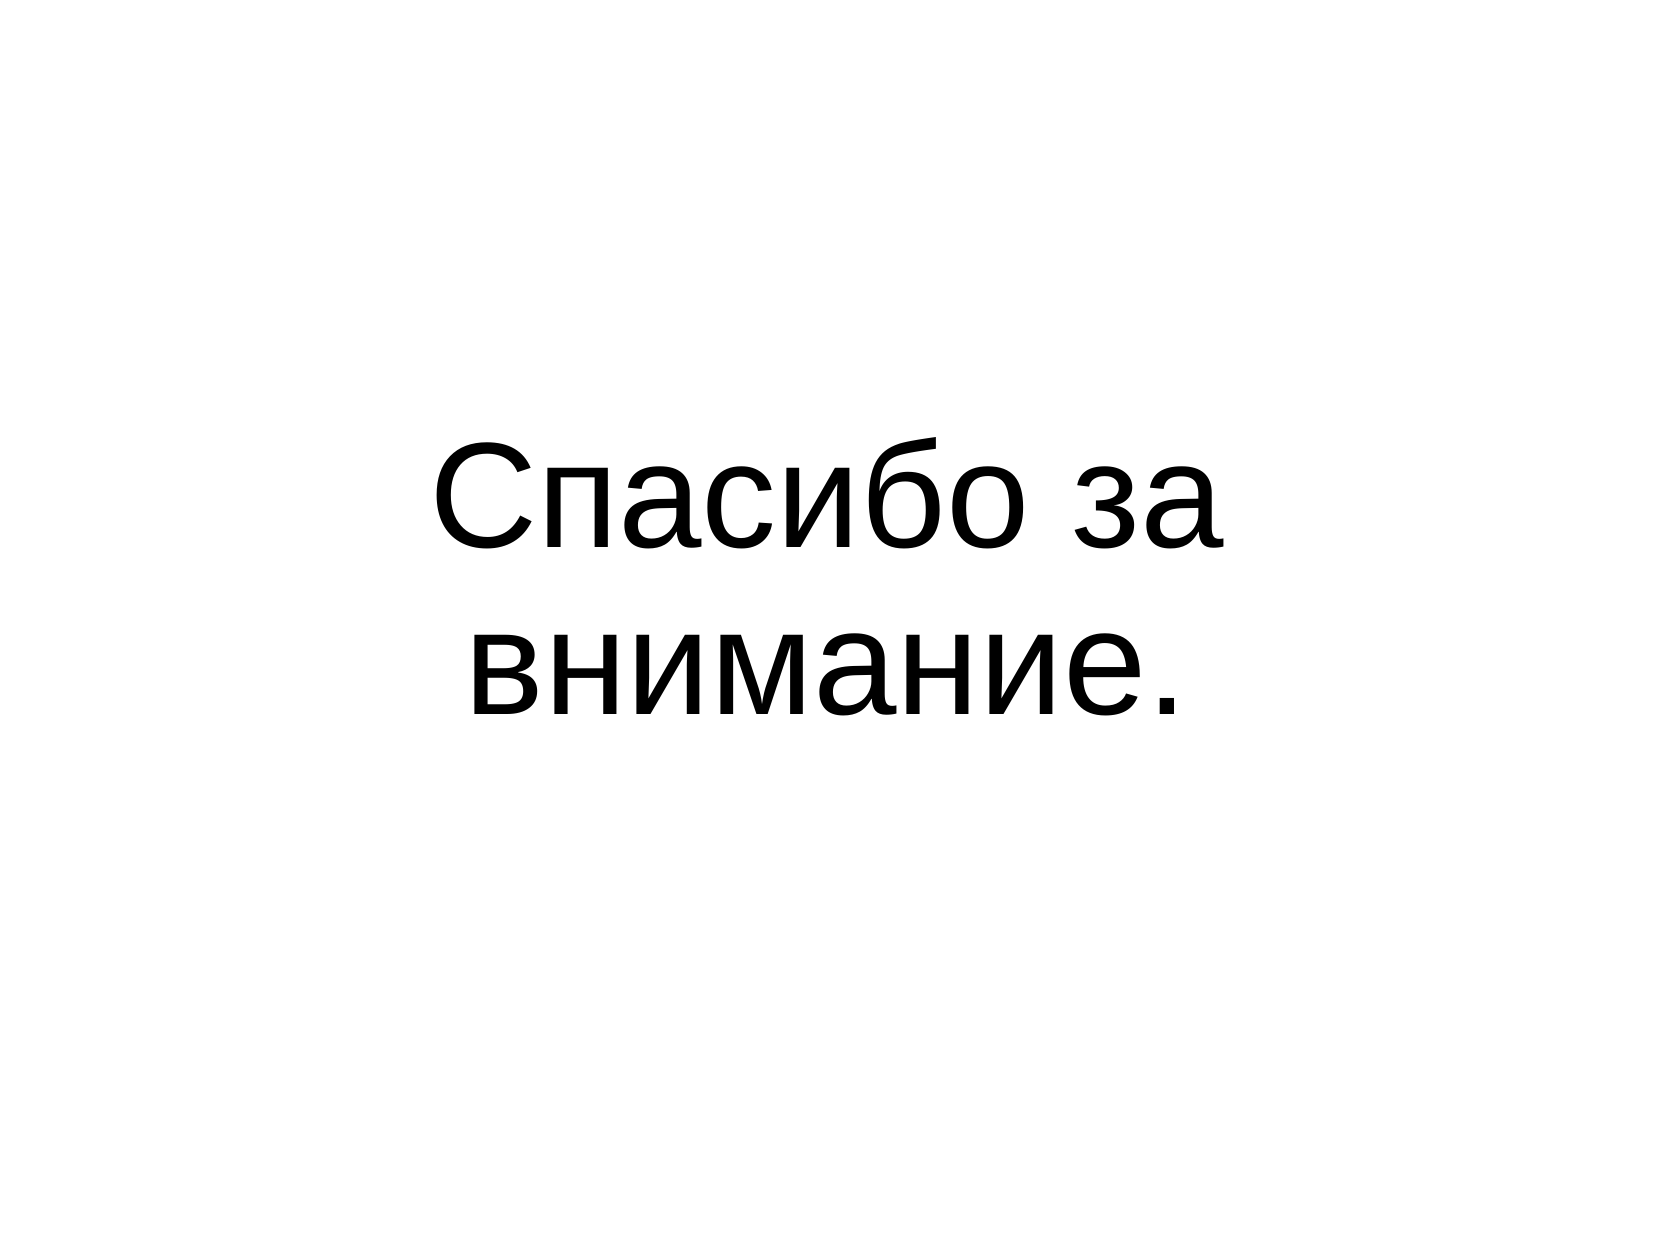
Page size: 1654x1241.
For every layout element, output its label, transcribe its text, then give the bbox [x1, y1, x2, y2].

subtitle Спасибо за внимание. [82, 49, 1571, 1109]
